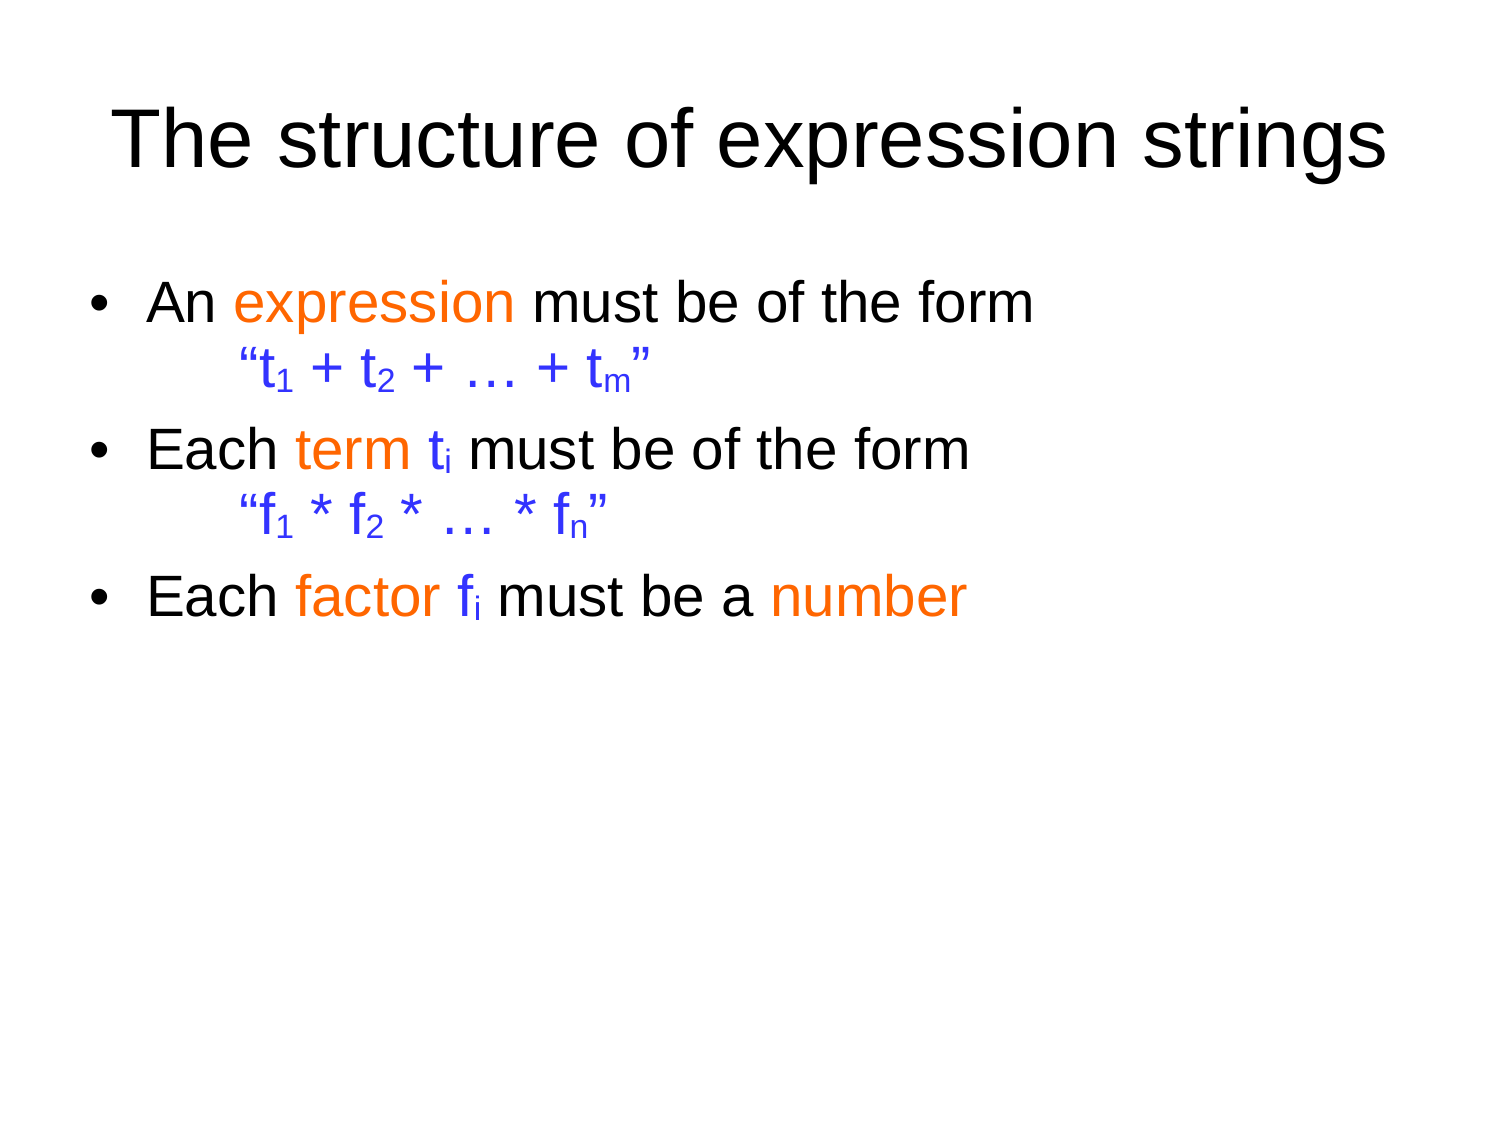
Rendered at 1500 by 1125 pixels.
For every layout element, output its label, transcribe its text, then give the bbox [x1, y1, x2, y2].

title The structure of expression strings [75, 45, 1426, 233]
list An expression must be of the form “t1 + t2 + … + tm” Each term ti must be of the form “f1 * f2 * … * fn” Each factor fi must be a number [75, 262, 1426, 915]
